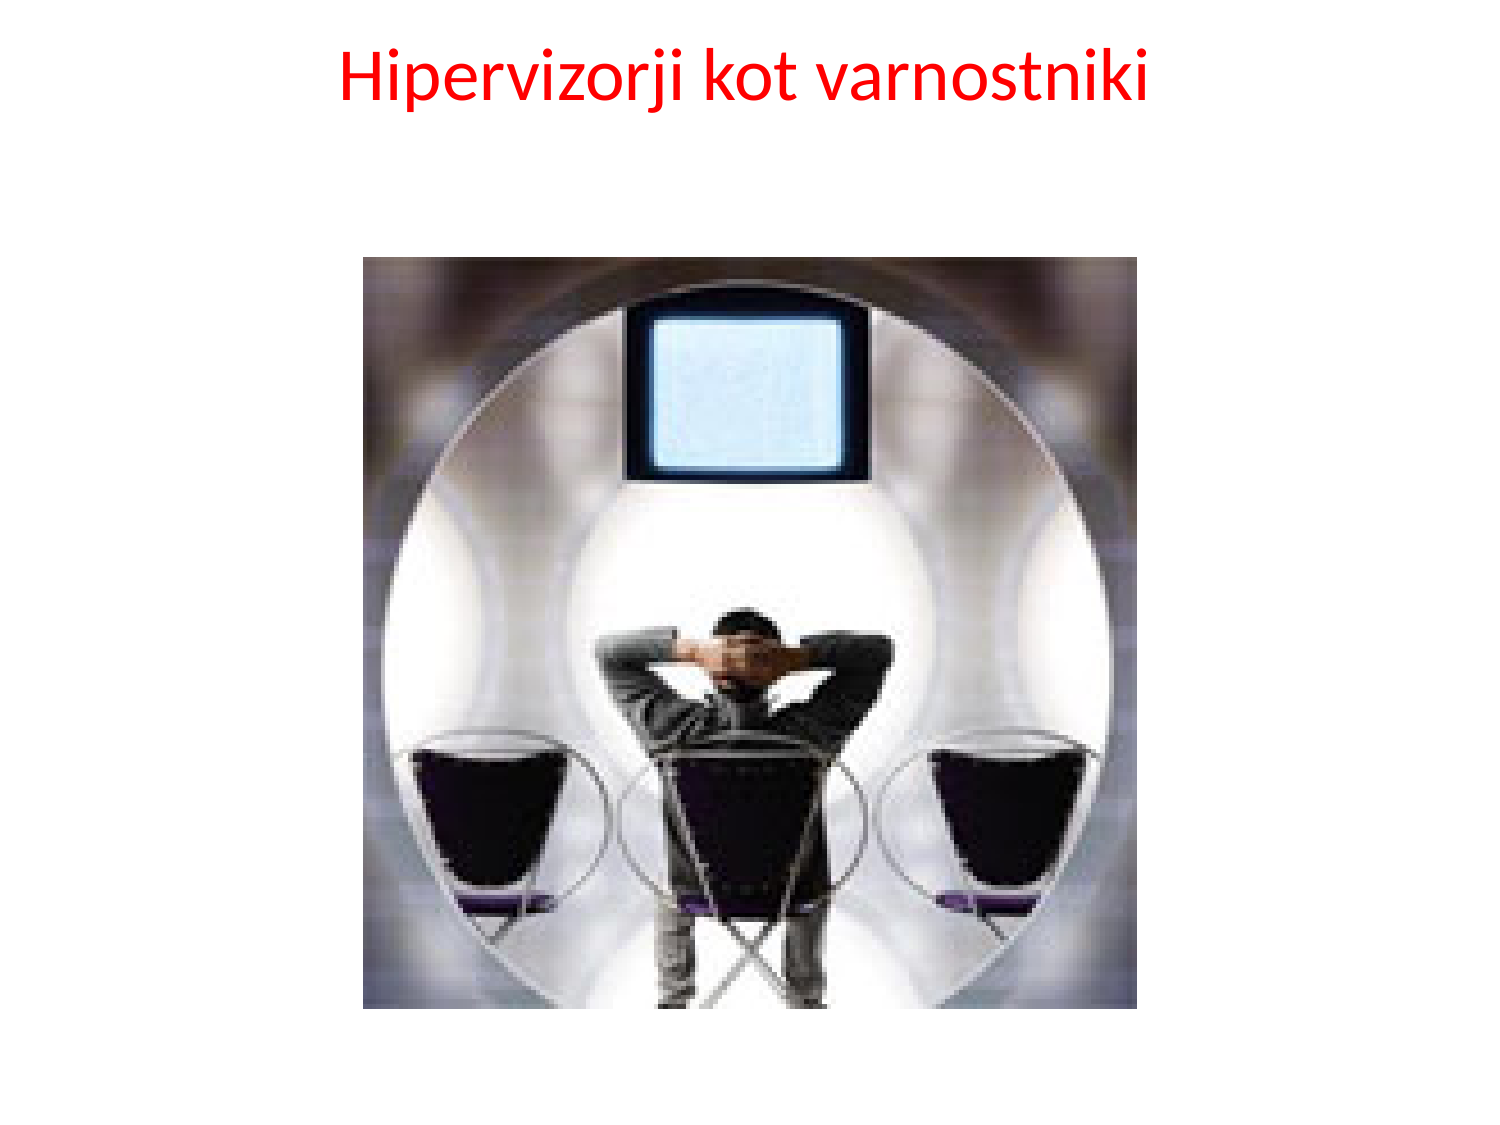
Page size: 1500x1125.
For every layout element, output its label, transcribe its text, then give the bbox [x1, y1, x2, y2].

title Hipervizorji kot varnostniki [70, 0, 1421, 141]
picture [363, 257, 1137, 1009]
